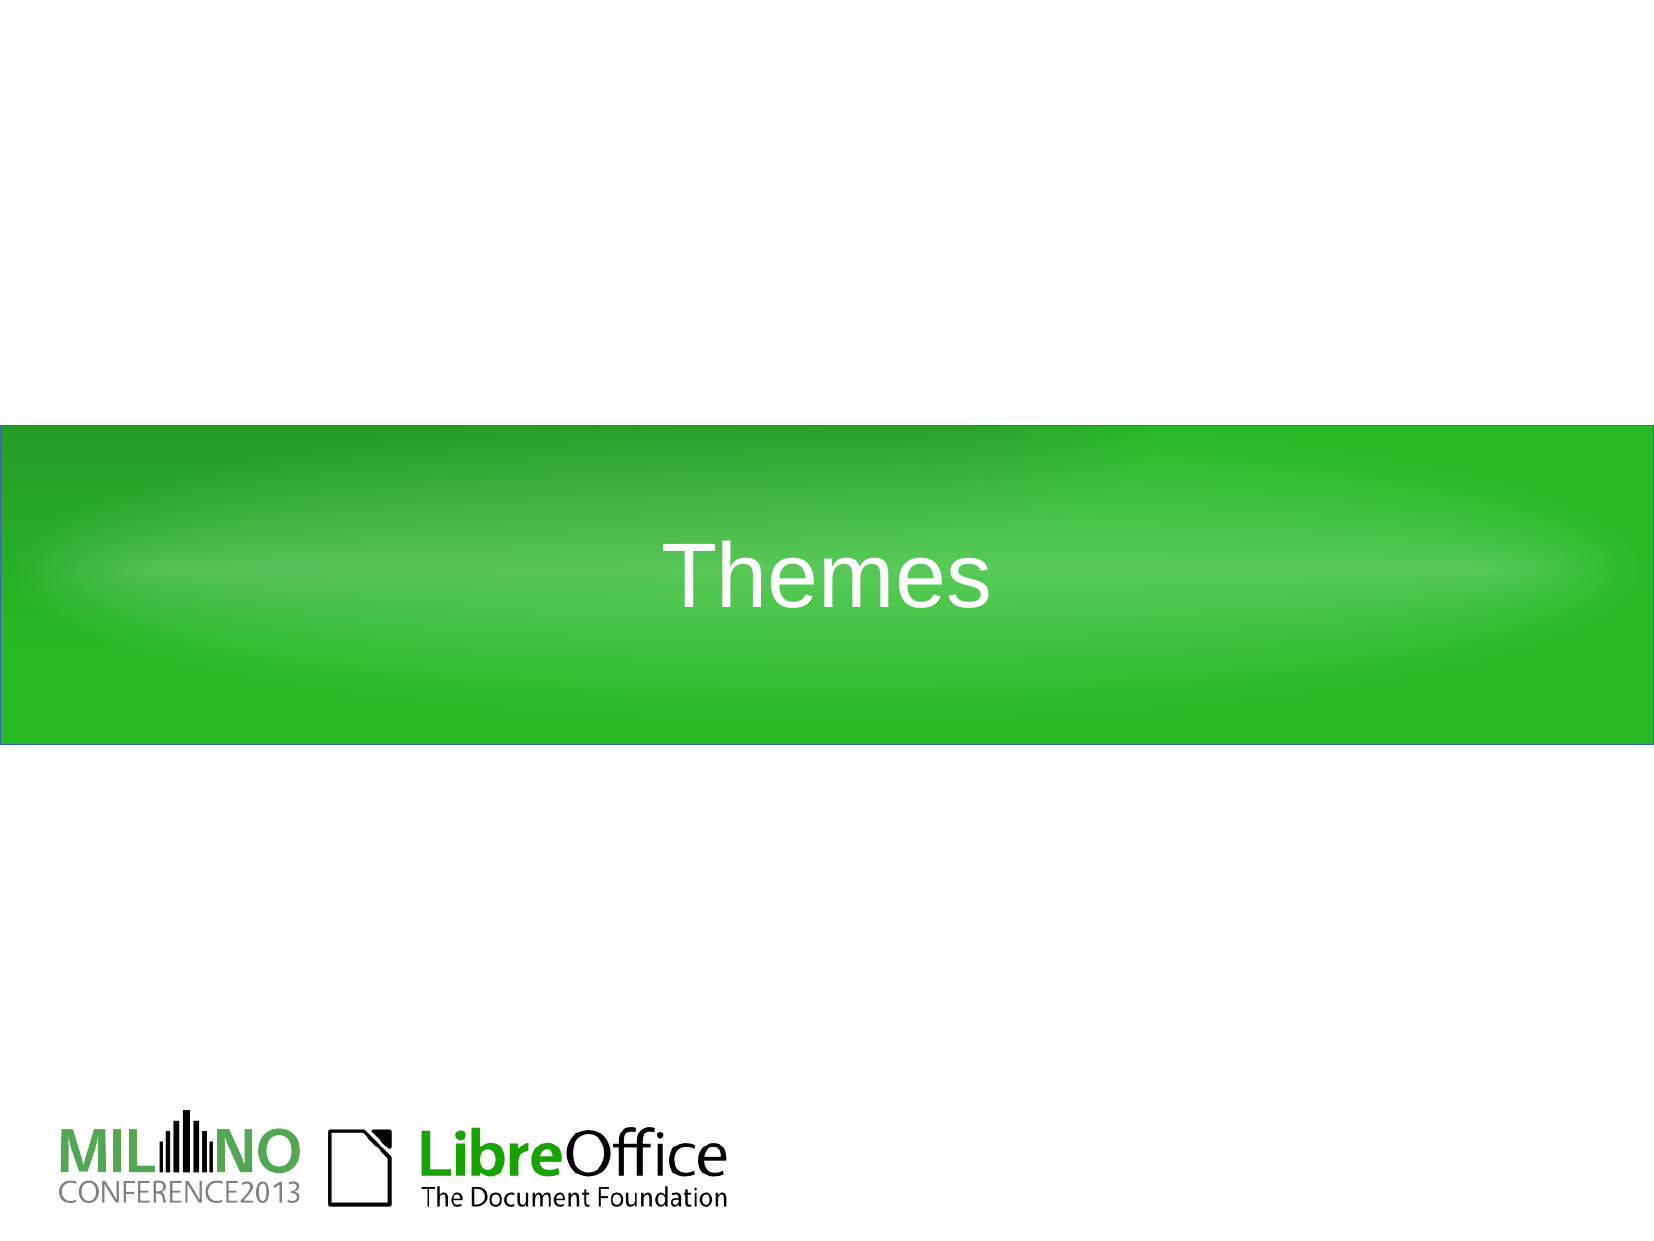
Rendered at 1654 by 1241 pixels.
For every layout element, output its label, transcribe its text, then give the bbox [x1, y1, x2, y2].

title Themes [82, 472, 1571, 680]
picture [59, 1092, 757, 1241]
